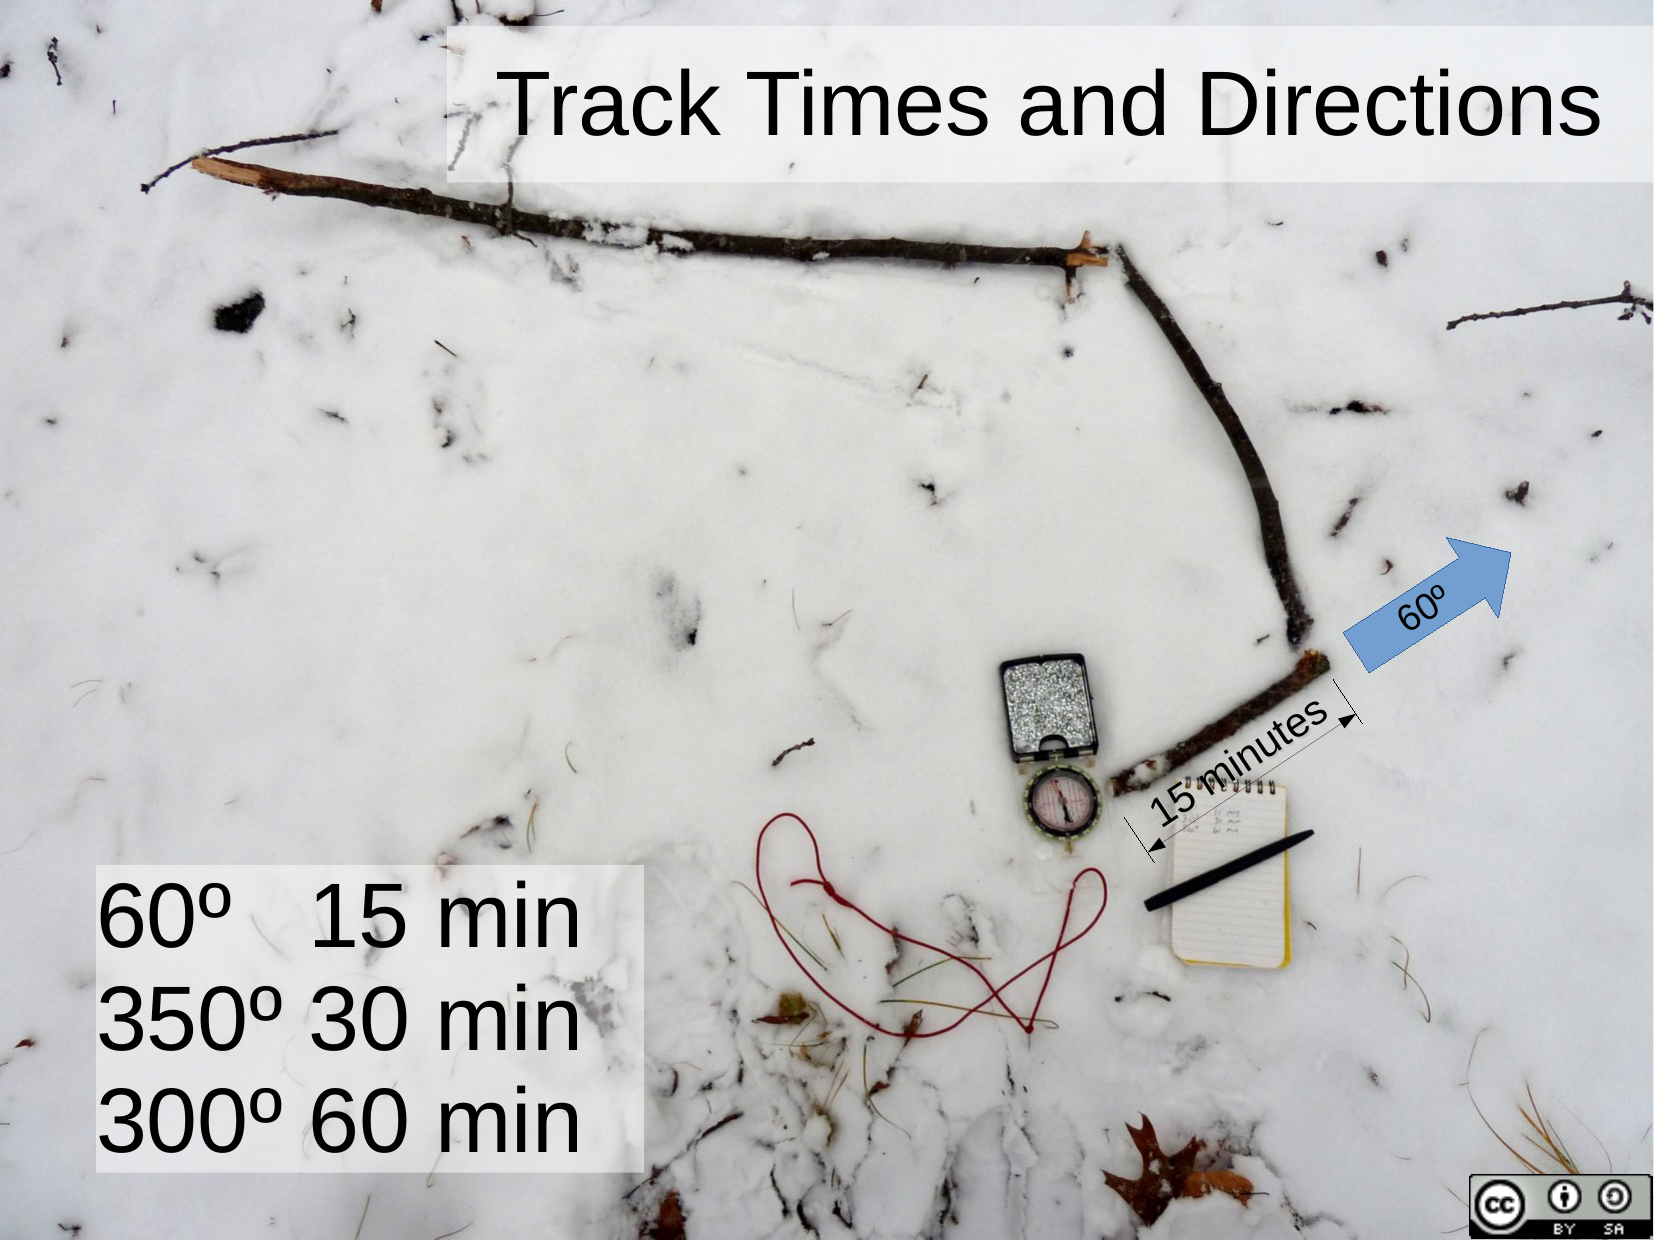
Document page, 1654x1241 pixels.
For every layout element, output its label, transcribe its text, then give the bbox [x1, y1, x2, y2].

text_box 60º [1343, 537, 1511, 673]
title 60º 15 min 350º 30 min 300º 60 min [96, 864, 645, 1173]
title Track Times and Directions [447, 25, 1654, 183]
picture [0, 0, 1654, 1240]
